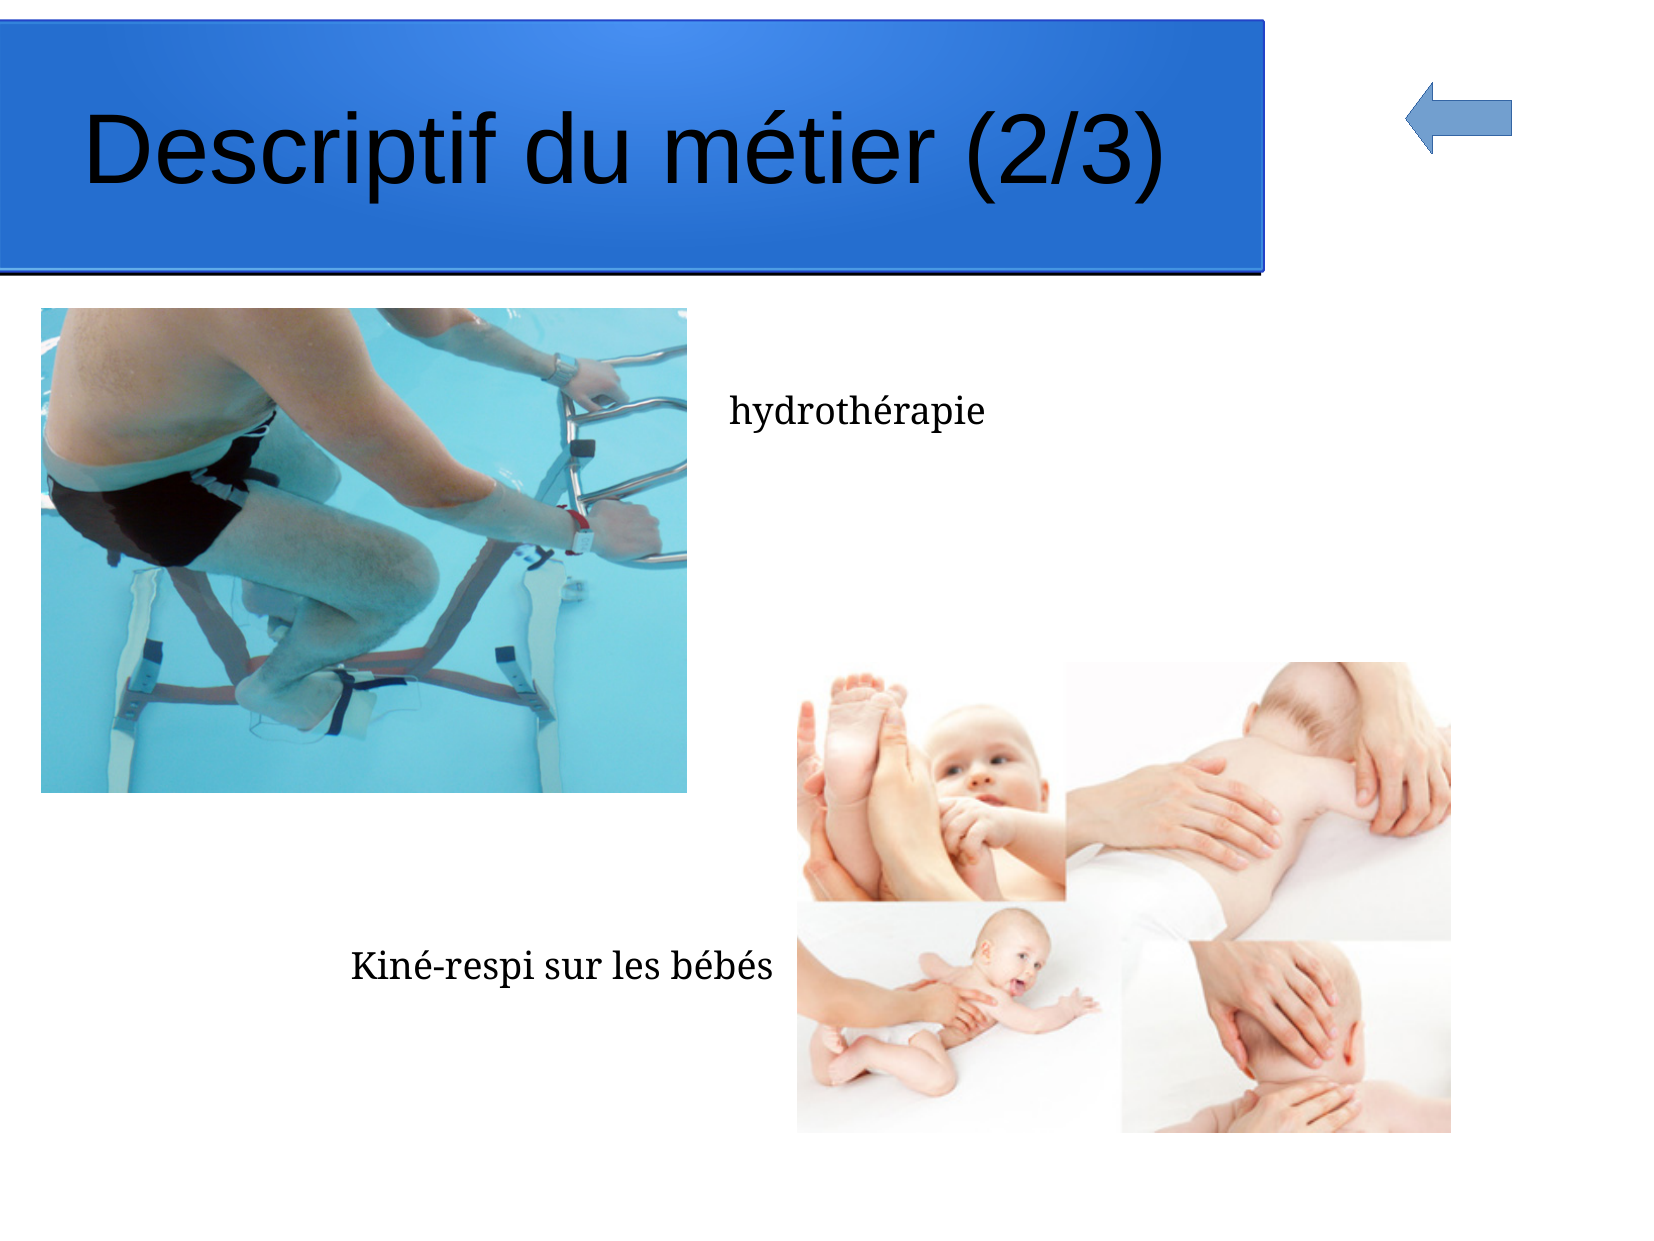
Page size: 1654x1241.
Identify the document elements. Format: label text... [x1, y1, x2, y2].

picture [41, 308, 687, 793]
title Descriptif du métier (2/3) [82, 47, 1235, 252]
text_box [1405, 82, 1512, 154]
text_box Kiné-respi sur les bébés [335, 934, 789, 995]
text_box hydrothérapie [714, 379, 1069, 440]
picture [797, 662, 1451, 1133]
